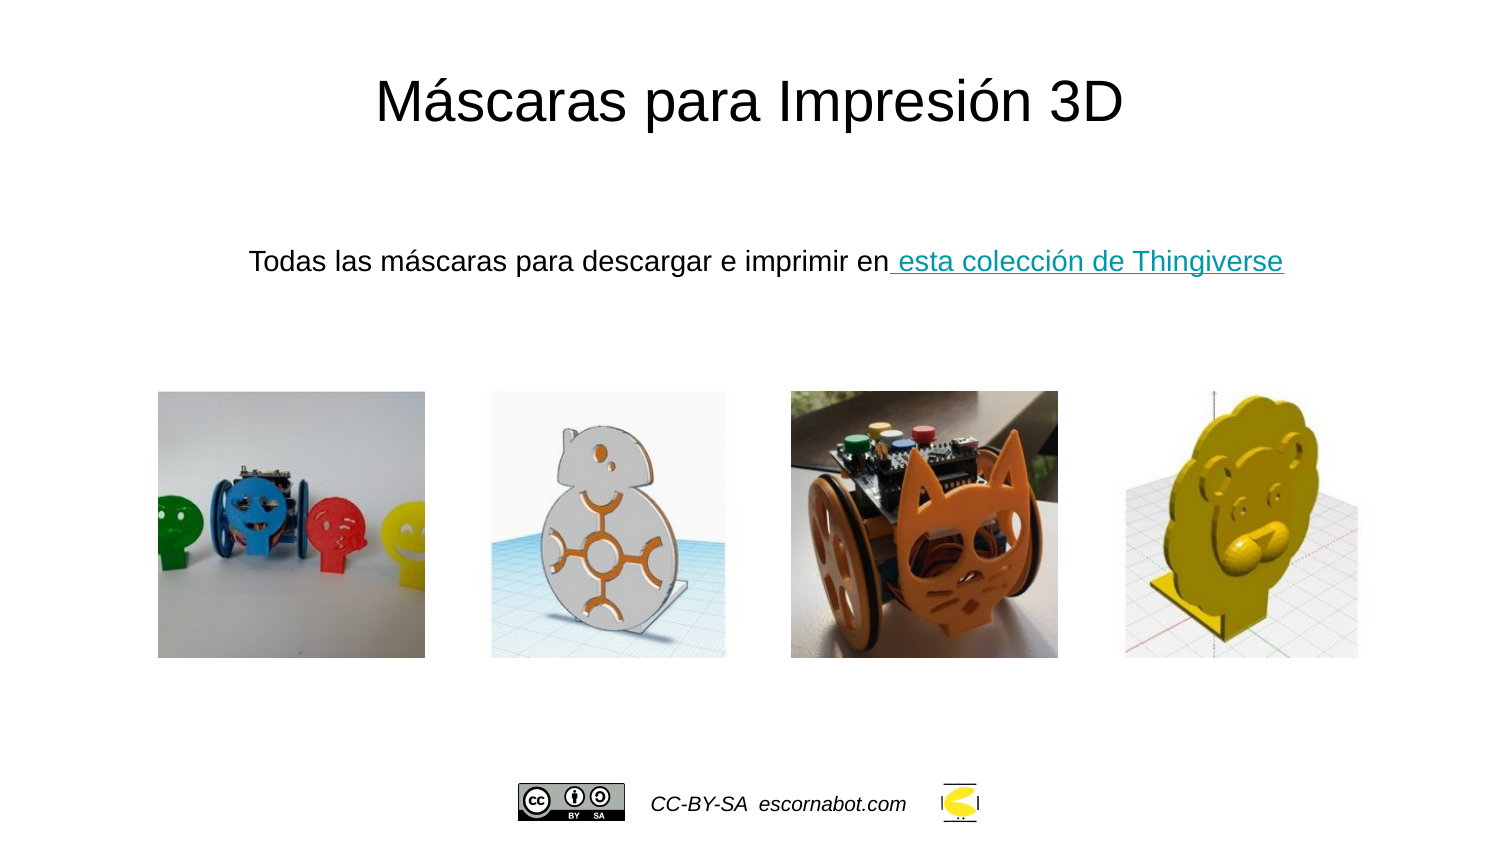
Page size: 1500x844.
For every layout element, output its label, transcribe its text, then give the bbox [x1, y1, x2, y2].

picture [158, 391, 425, 658]
title Máscaras para Impresión 3D [51, 48, 1449, 142]
text_box CC-BY-SA escornabot.com [635, 775, 936, 830]
picture [1108, 391, 1375, 658]
picture [518, 783, 625, 821]
text_box Todas las máscaras para descargar e imprimir en esta colección de Thingiverse [176, 209, 1356, 602]
picture [938, 781, 982, 824]
picture [791, 391, 1058, 658]
picture [475, 391, 741, 658]
